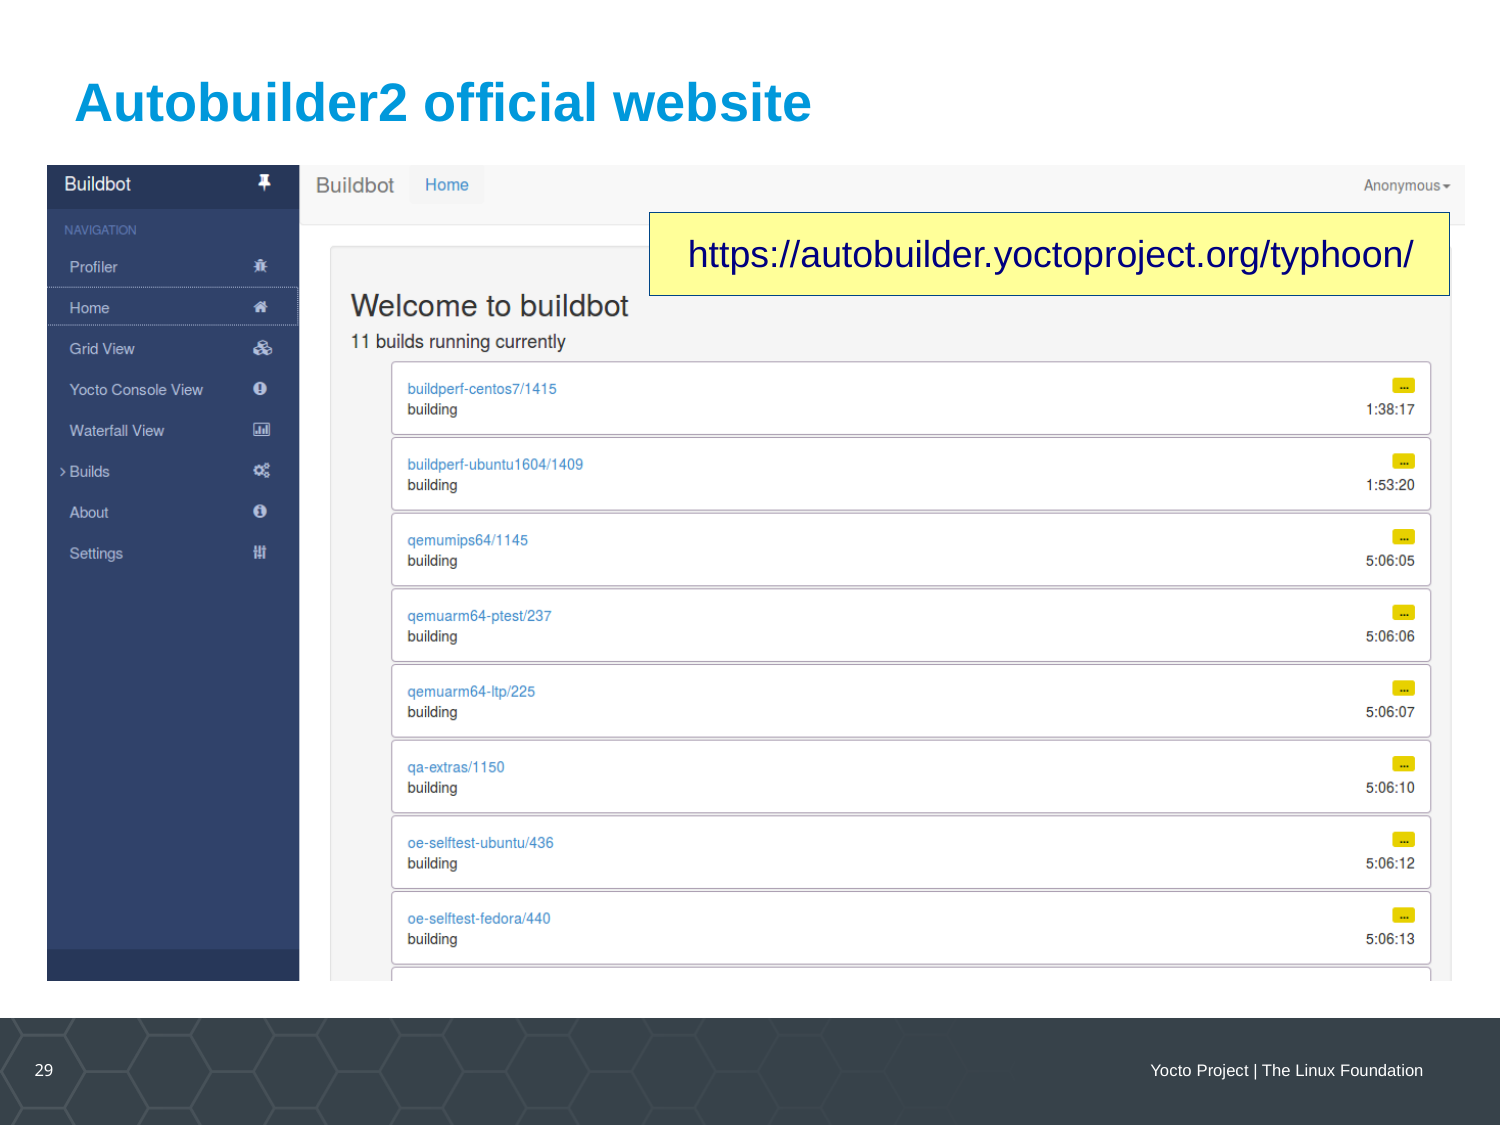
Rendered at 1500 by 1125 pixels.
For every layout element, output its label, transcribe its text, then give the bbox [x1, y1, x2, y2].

text_box https://autobuilder.yoctoproject.org/typhoon/ [673, 226, 1450, 284]
text_box [649, 212, 1450, 296]
picture [0, 0, 1500, 1125]
text_box Autobuilder2 official website [74, 67, 1424, 154]
